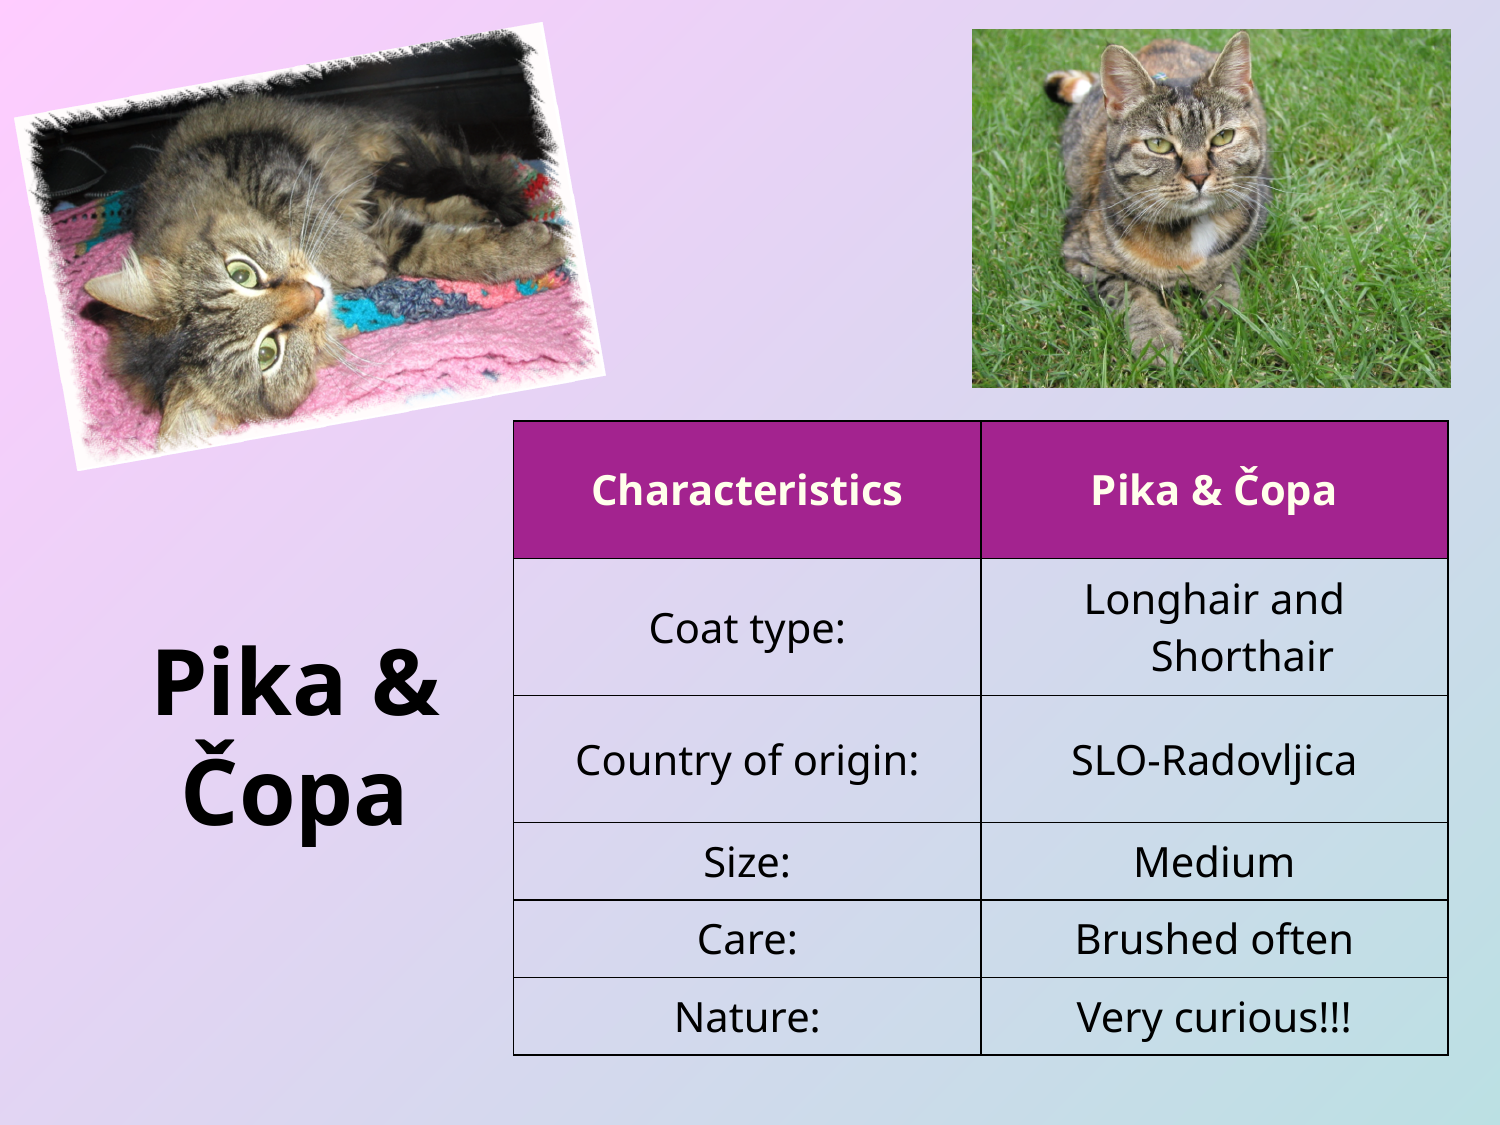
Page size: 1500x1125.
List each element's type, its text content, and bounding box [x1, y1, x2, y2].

table_cell Medium [982, 823, 1447, 899]
picture [13, 21, 606, 471]
chart [974, 31, 1452, 390]
table_cell Size: [514, 823, 980, 899]
title Pika & Čopa [53, 515, 513, 953]
table_cell SLO-Radovljica [982, 696, 1447, 822]
table_cell Nature: [514, 978, 980, 1054]
table_header Pika & Čopa [982, 422, 1447, 558]
table_cell Very curious!!! [982, 978, 1447, 1054]
table_cell Longhair and Shorthair [982, 559, 1447, 695]
table_cell Care: [514, 901, 980, 977]
table_header Characteristics [514, 422, 980, 558]
table_cell Brushed often [982, 901, 1447, 977]
picture [972, 29, 1451, 388]
table_cell Coat type: [514, 559, 980, 695]
table_cell Country of origin: [514, 696, 980, 822]
